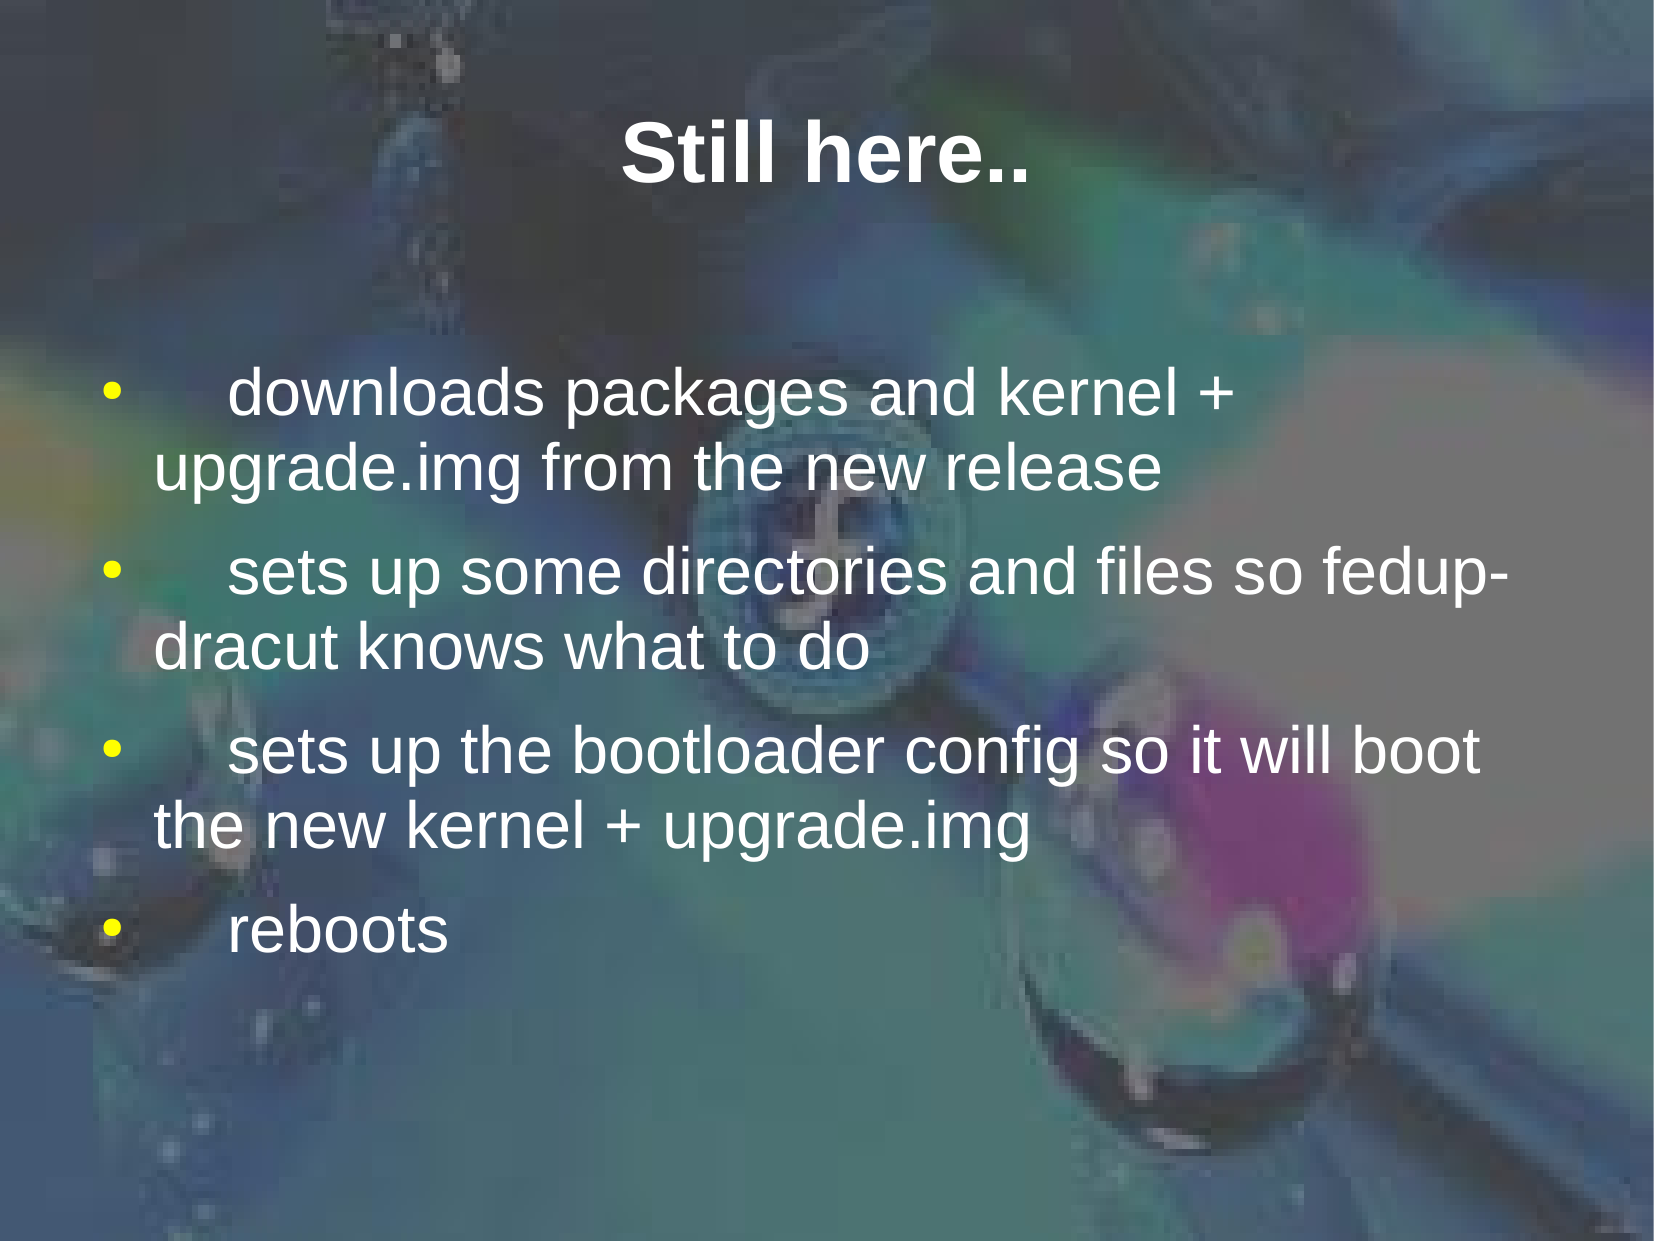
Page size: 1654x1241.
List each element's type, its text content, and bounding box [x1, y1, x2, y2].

title Still here.. [82, 49, 1571, 257]
list downloads packages and kernel + upgrade.img from the new release sets up some directories and files so fedup-dracut knows what to do sets up the bootloader config so it will boot the new kernel + upgrade.img reboots [82, 355, 1571, 1072]
picture [0, 0, 1654, 1241]
